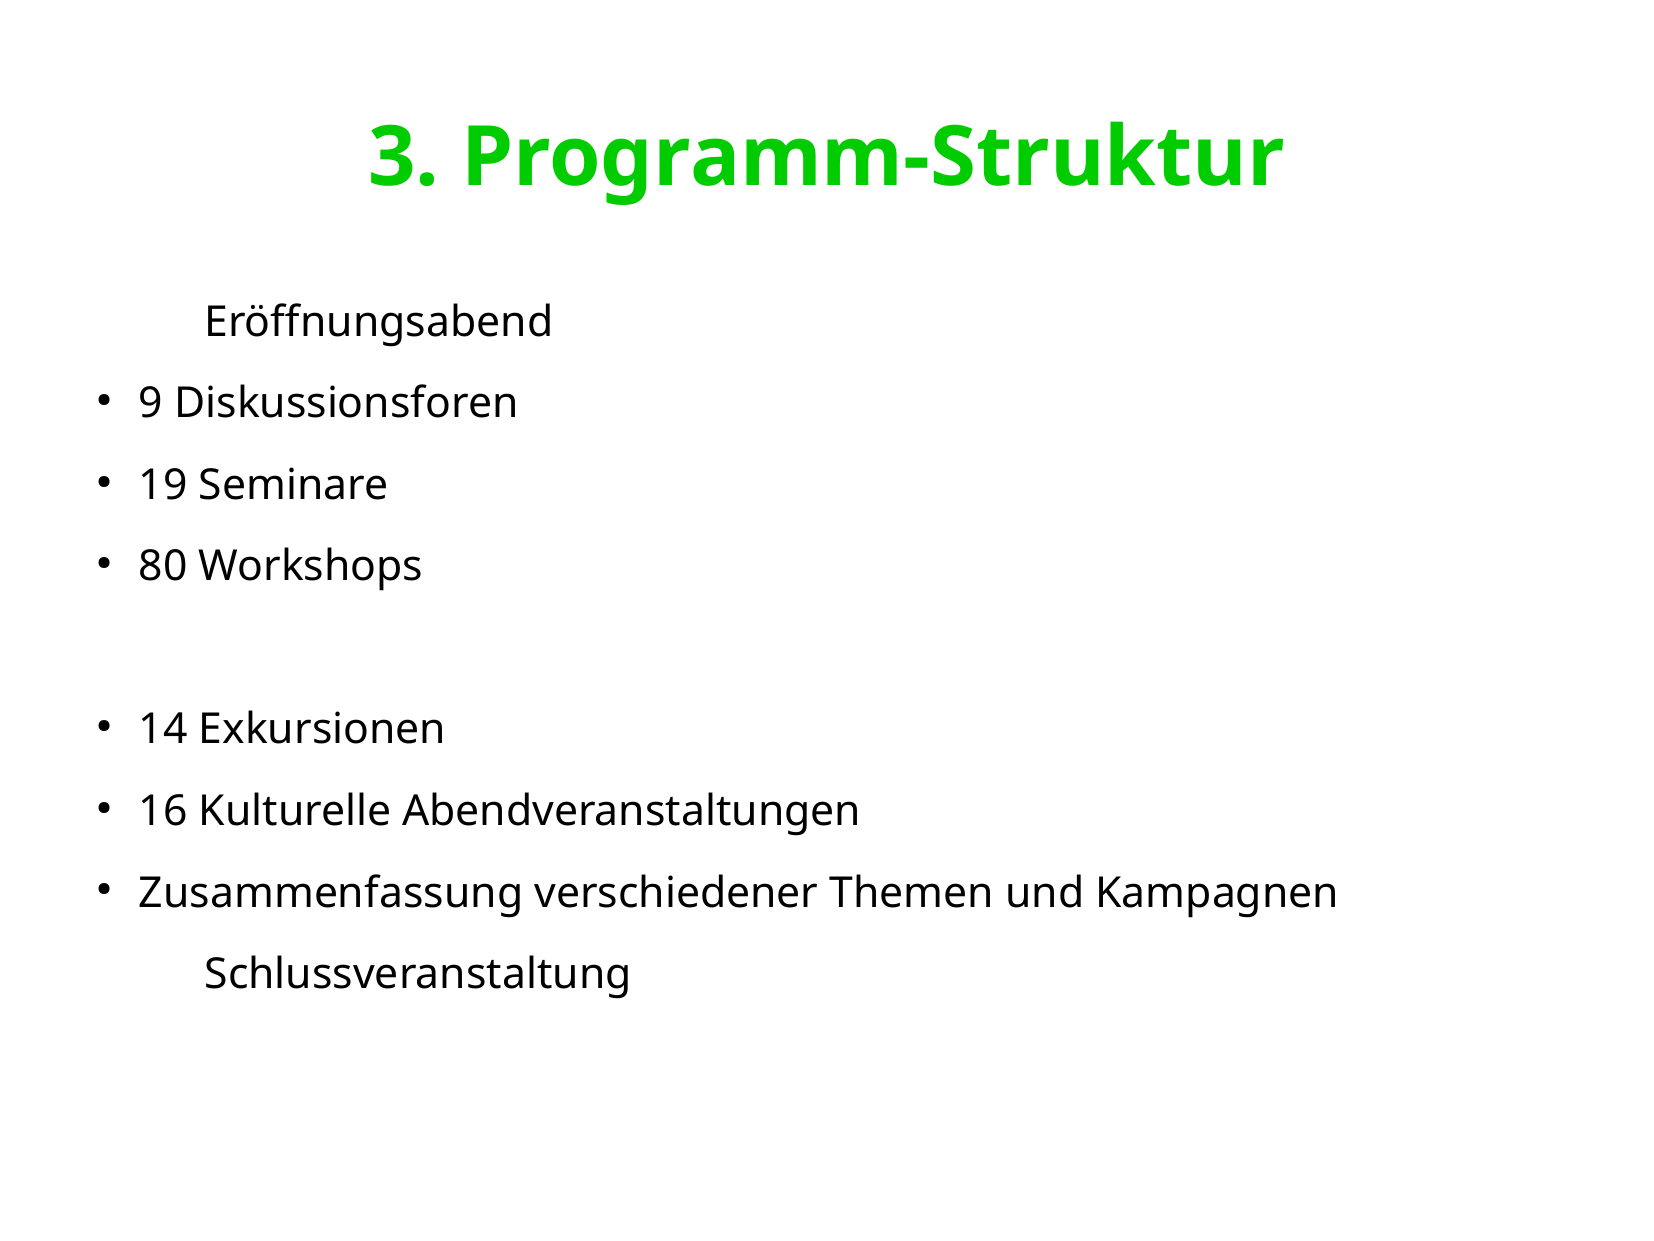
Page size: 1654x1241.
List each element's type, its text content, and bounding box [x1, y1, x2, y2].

title 3. Programm-Struktur [82, 49, 1571, 257]
list Eröffnungsabend 9 Diskussionsforen 19 Seminare 80 Workshops 14 Exkursionen 16 Kulturelle Abendveranstaltungen Zusammenfassung verschiedener Themen und Kampagnen Schlussveranstaltung [82, 290, 1571, 1010]
